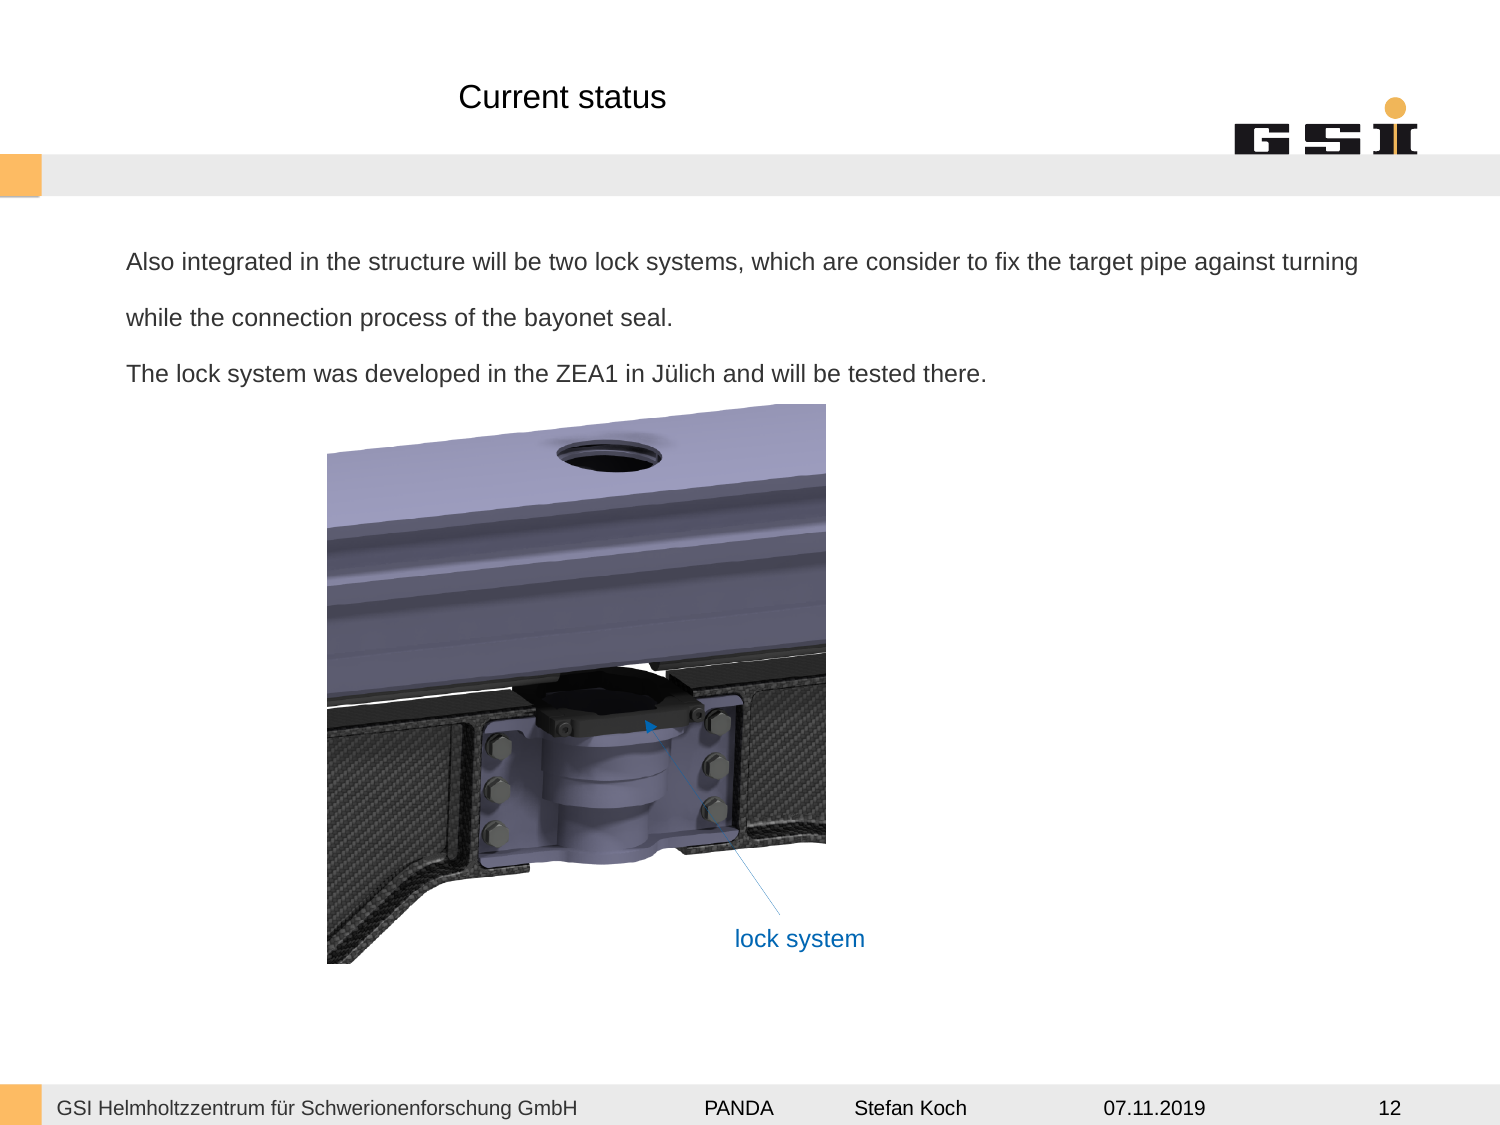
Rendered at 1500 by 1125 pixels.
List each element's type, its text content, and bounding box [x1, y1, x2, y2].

picture [327, 404, 826, 964]
picture [1233, 95, 1419, 154]
text_box Current status [160, 67, 1200, 123]
text_box lock system [720, 915, 1080, 960]
text_box Also integrated in the structure will be two lock systems, which are consider to fix the target pipe against turning while the connection process of the bayonet seal. The lock system was developed in the ZEA1 in Jülich and will be tested there. [111, 239, 1417, 395]
